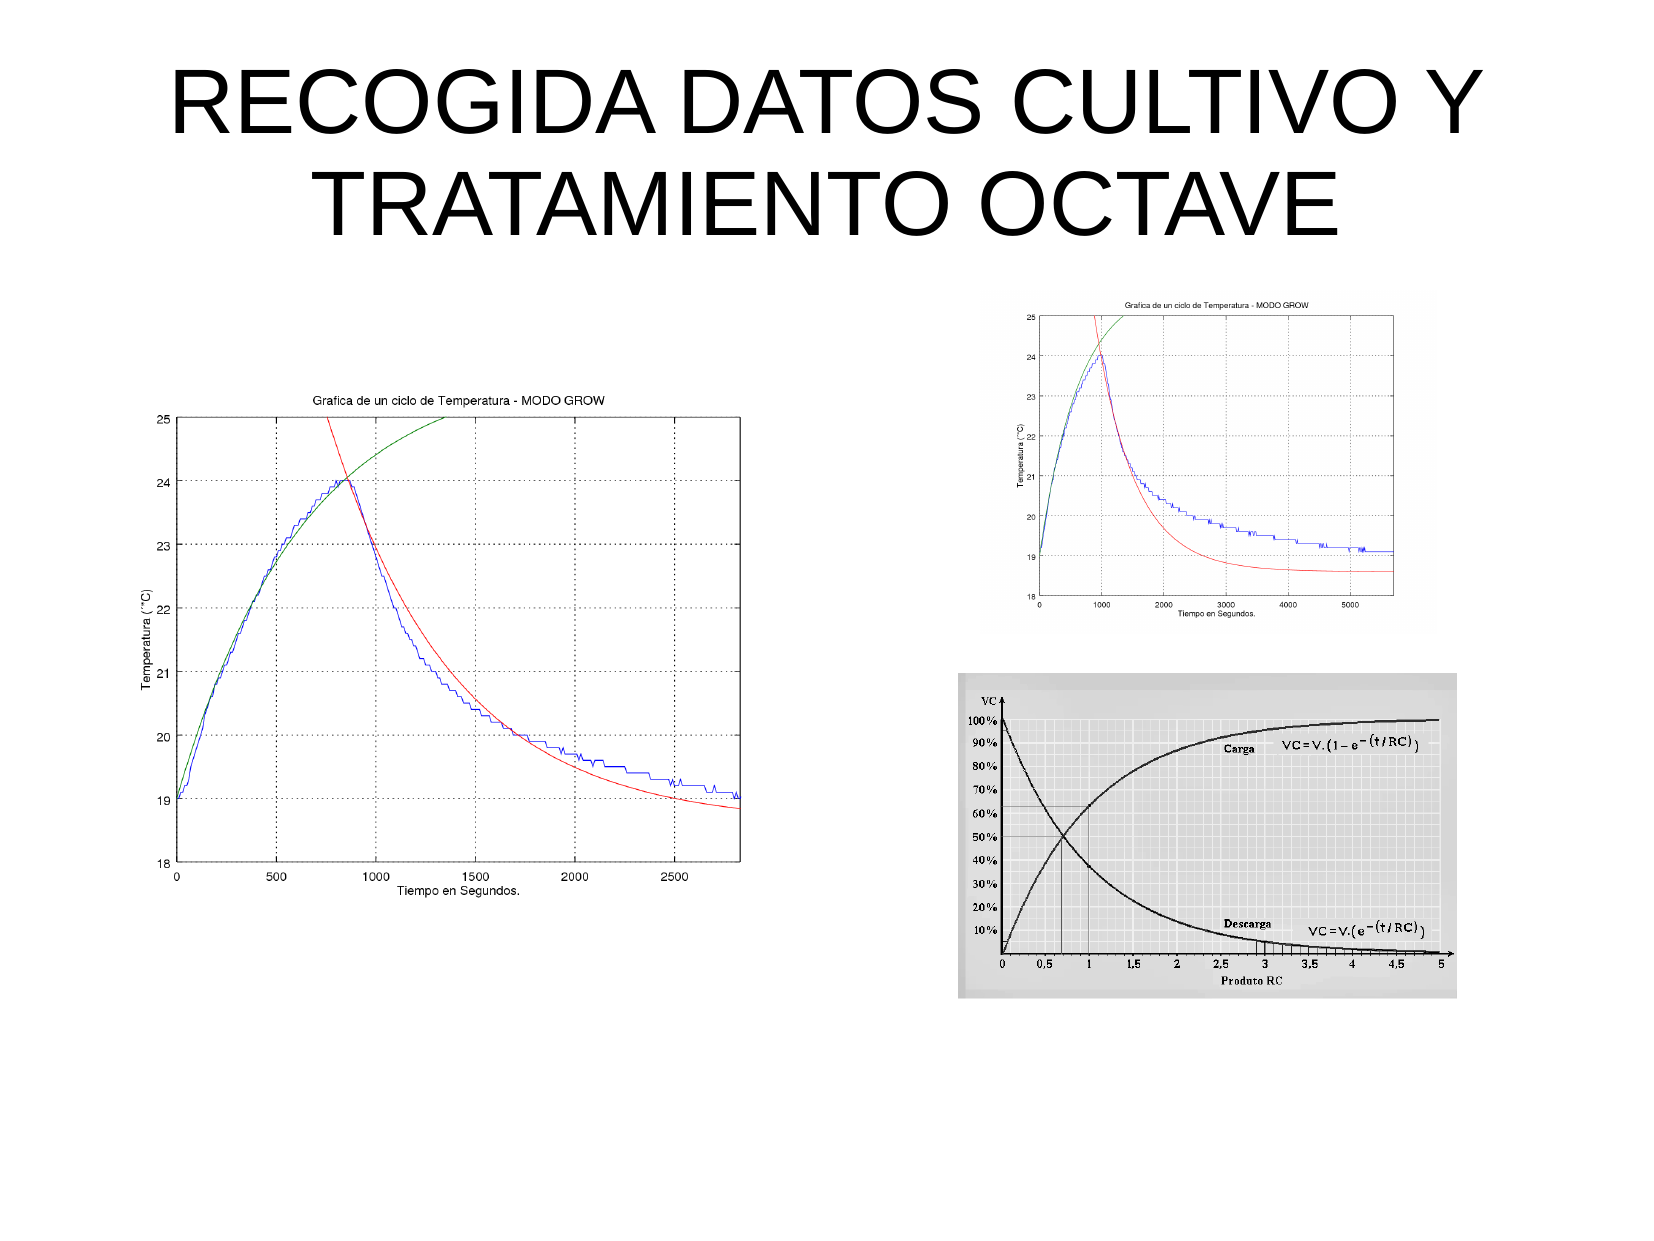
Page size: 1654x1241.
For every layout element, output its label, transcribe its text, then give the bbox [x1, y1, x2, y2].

picture [980, 290, 1437, 634]
picture [82, 376, 809, 923]
picture [949, 665, 1467, 1009]
title RECOGIDA DATOS CULTIVO Y TRATAMIENTO OCTAVE [82, 49, 1571, 257]
